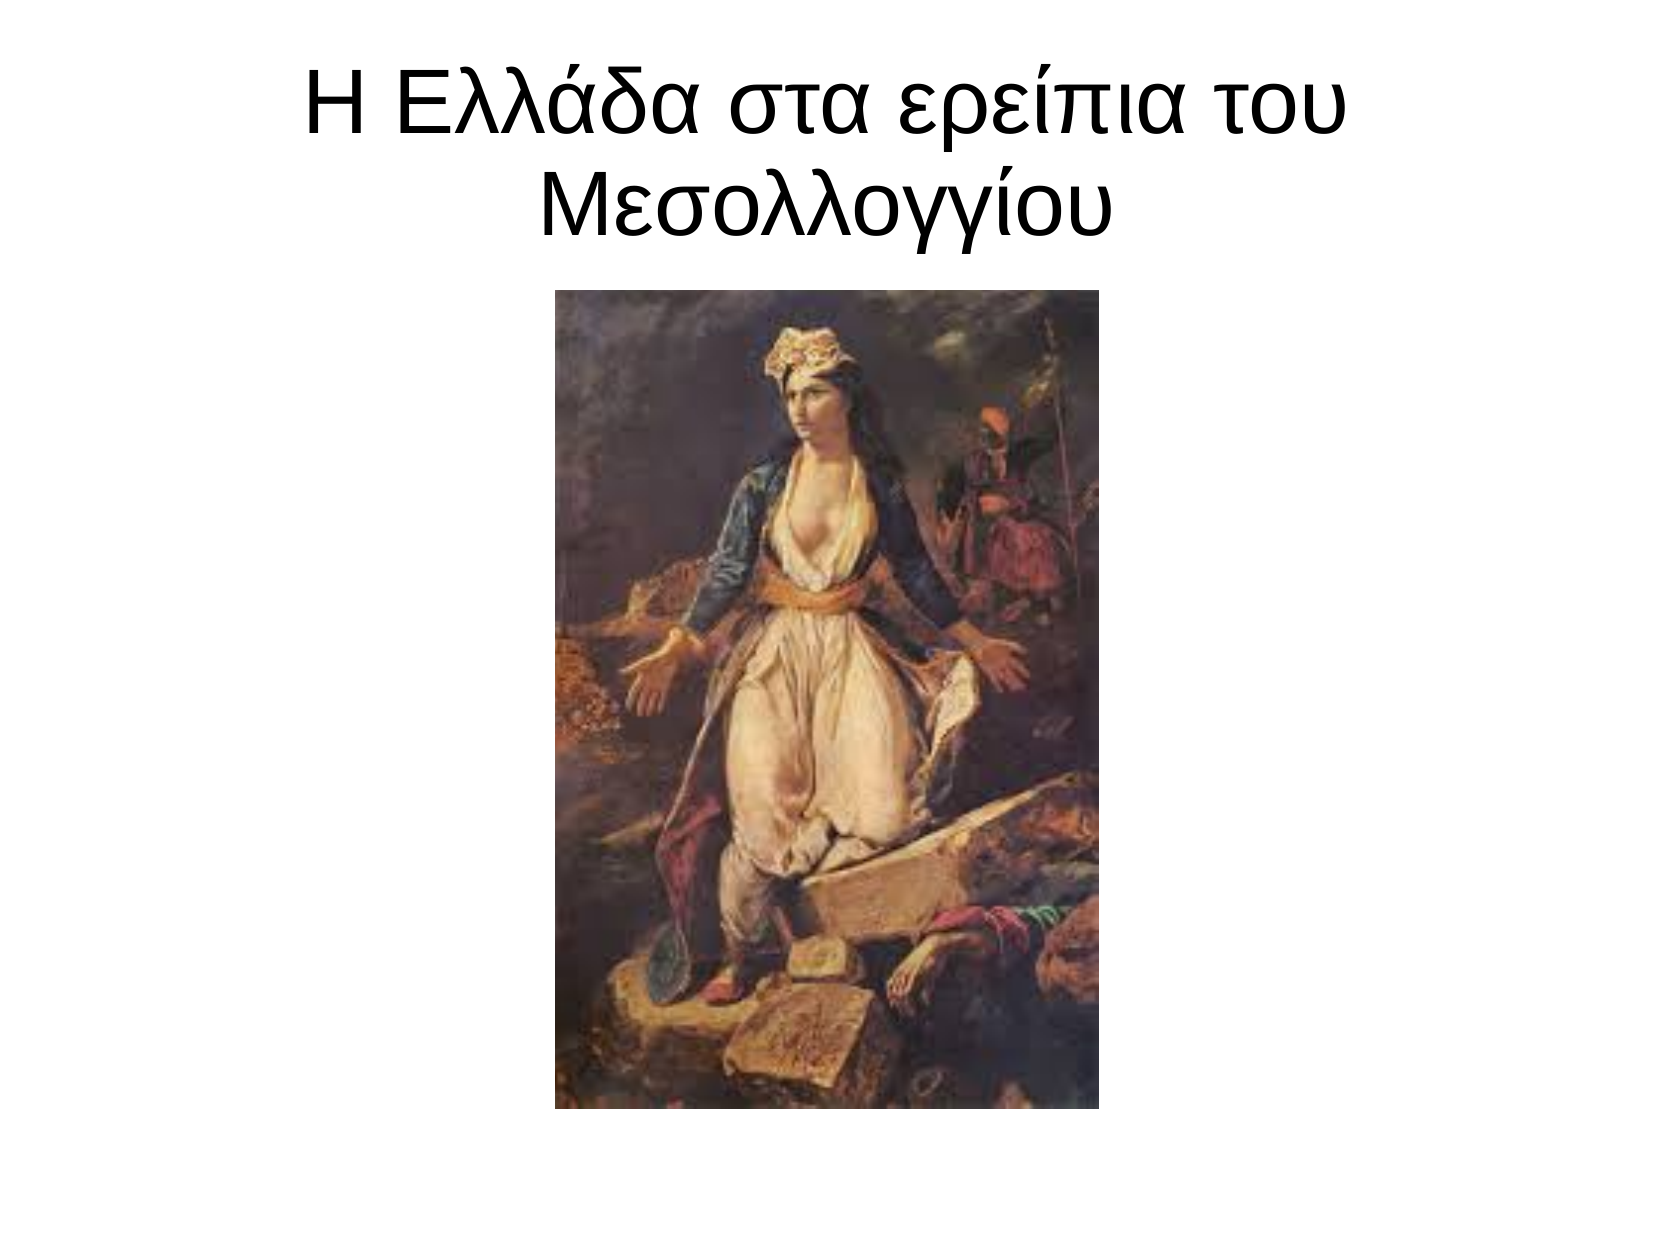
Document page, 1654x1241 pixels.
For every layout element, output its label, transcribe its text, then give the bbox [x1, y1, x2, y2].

picture [555, 290, 1099, 1109]
title Η Ελλάδα στα ερείπια του Μεσολλογγίου [82, 49, 1571, 257]
